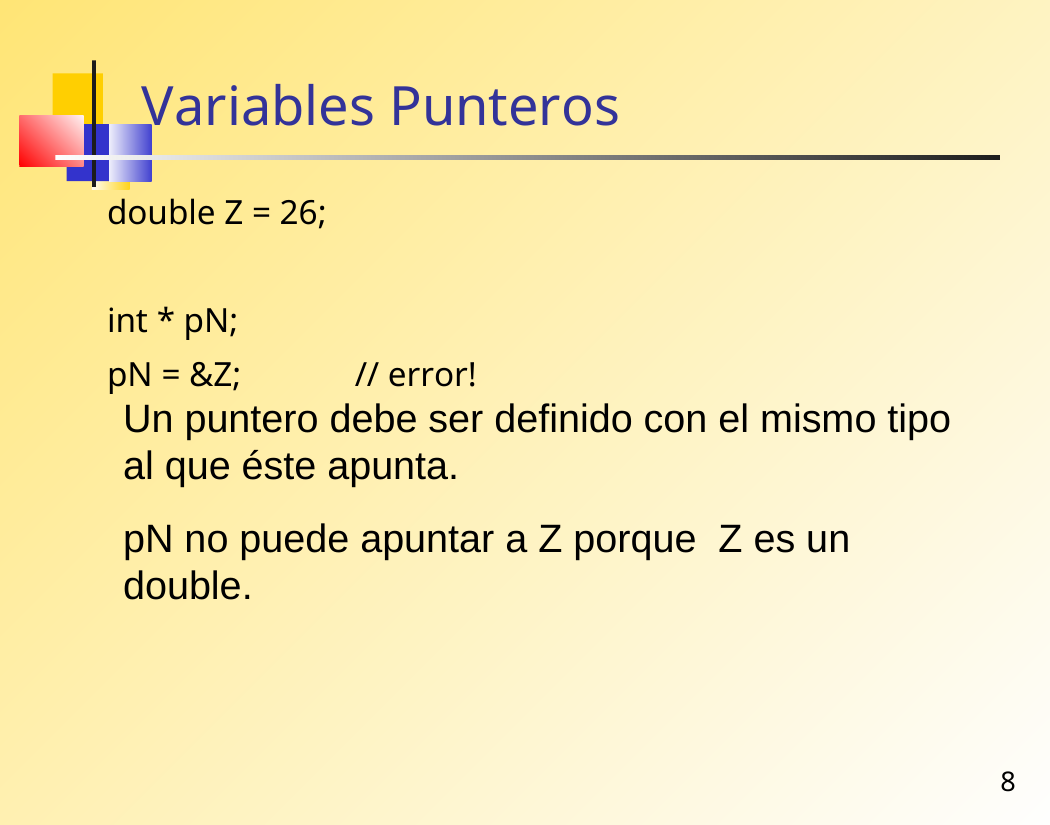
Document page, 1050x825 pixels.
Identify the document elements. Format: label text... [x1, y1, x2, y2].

list double Z = 26; int * pN; pN = &Z; // error! [96, 183, 1024, 743]
title Variables Punteros [131, 27, 1026, 148]
